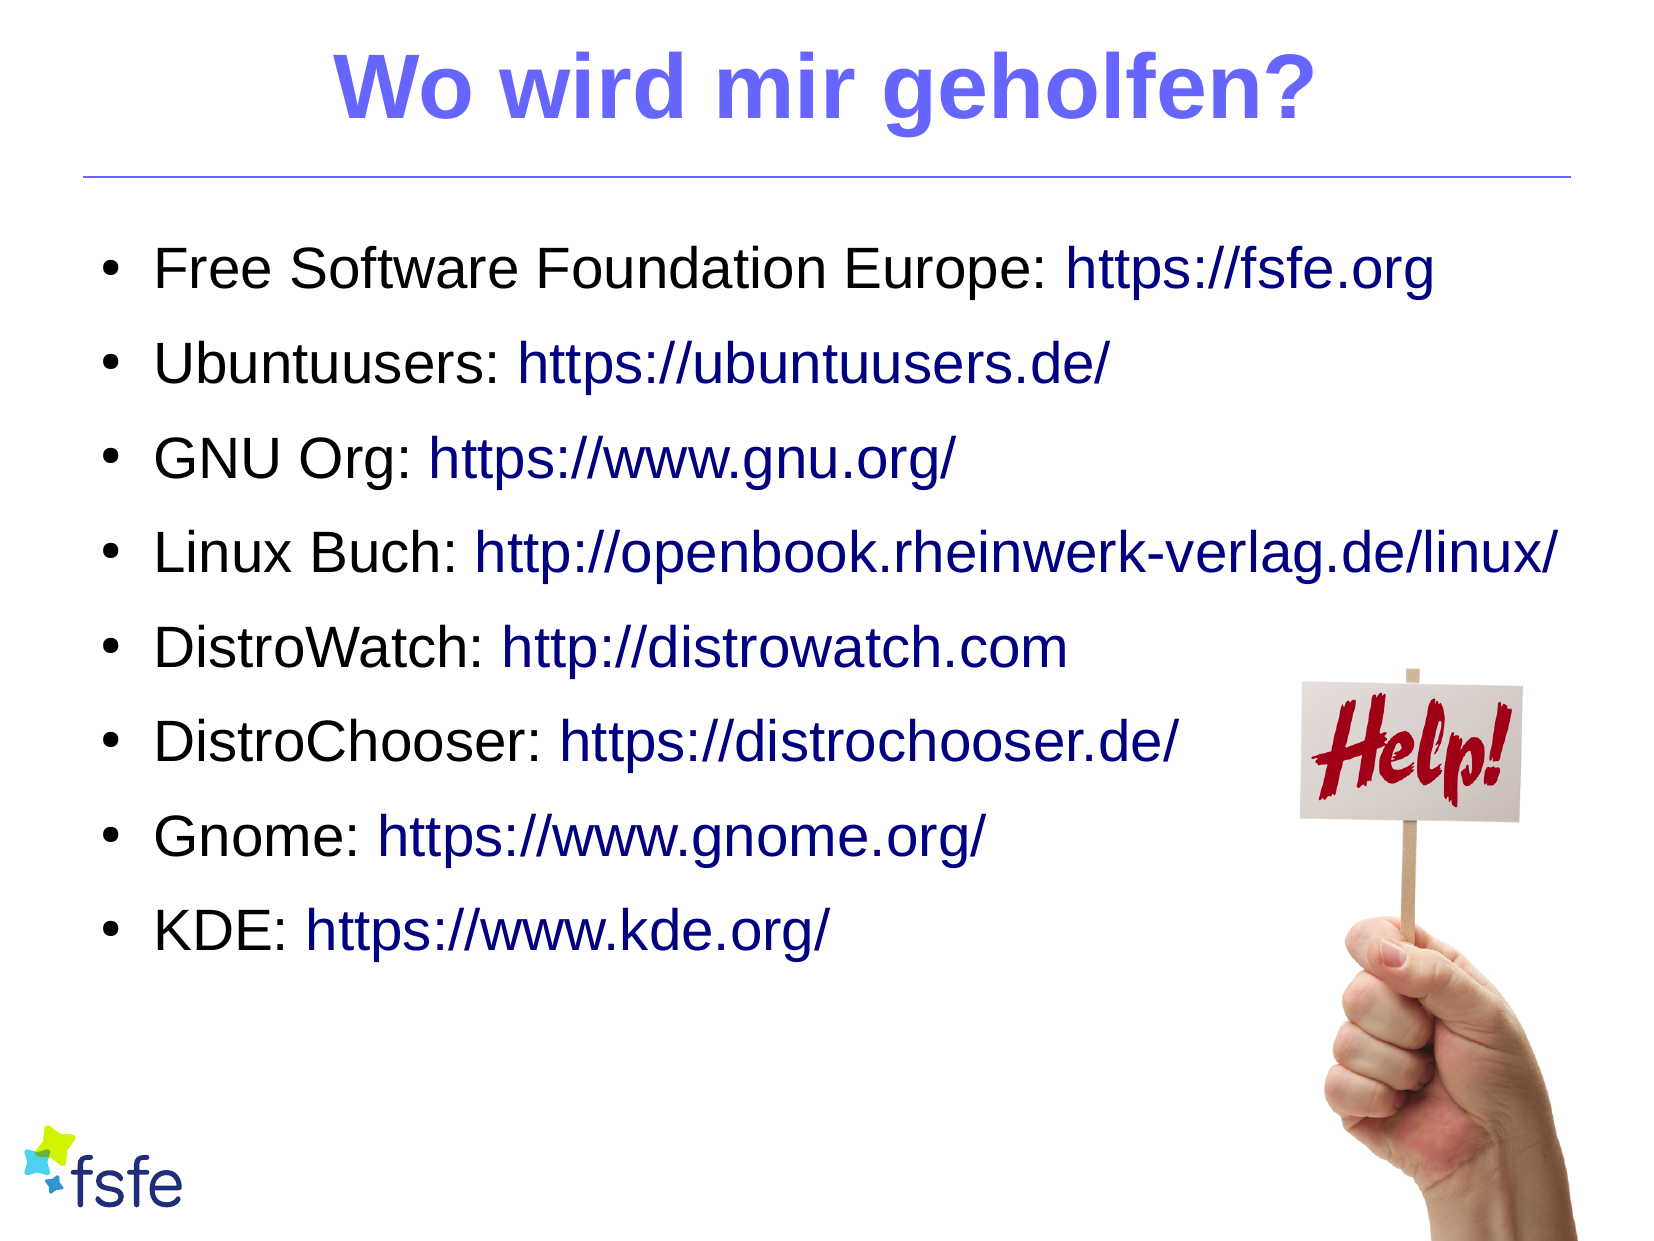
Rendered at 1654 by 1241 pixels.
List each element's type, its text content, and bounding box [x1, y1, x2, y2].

title Wo wird mir geholfen? [82, 31, 1571, 142]
list Free Software Foundation Europe: https://fsfe.org Ubuntuusers: https://ubuntuusers.de/ GNU Org: https://www.gnu.org/ Linux Buch: http://openbook.rheinwerk-verlag.de/linux/ DistroWatch: http://distrowatch.com DistroChooser: https://distrochooser.de/ Gnome: https://www.gnome.org/ KDE: https://www.kde.org/ [82, 236, 1571, 1016]
picture [1216, 644, 1653, 1241]
